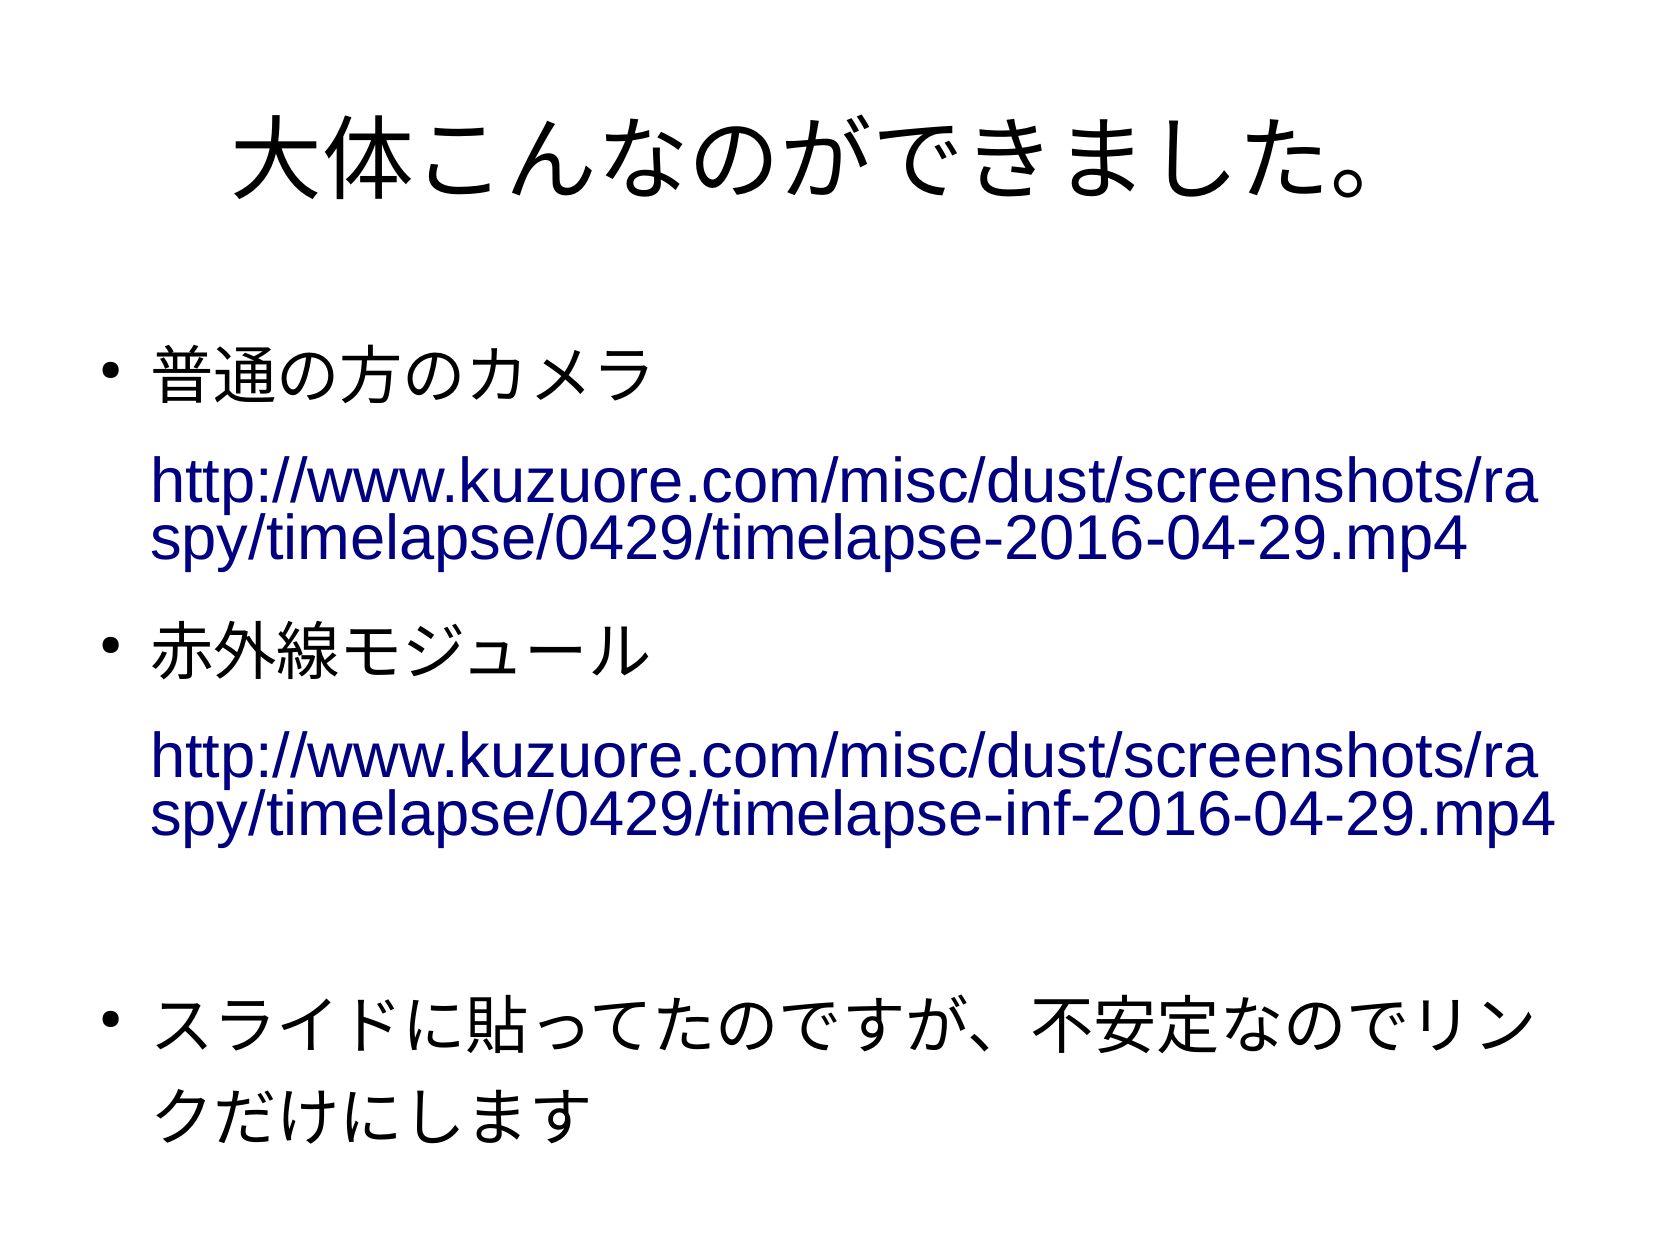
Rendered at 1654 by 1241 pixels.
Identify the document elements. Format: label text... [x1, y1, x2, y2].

list 普通の方のカメラ http://www.kuzuore.com/misc/dust/screenshots/raspy/timelapse/0429/timelapse-2016-04-29.mp4 赤外線モジュール http://www.kuzuore.com/misc/dust/screenshots/raspy/timelapse/0429/timelapse-inf-2016-04-29.mp4 スライドに貼ってたのですが、不安定なのでリンクだけにします [82, 325, 1571, 1045]
title 大体こんなのができました。 [82, 49, 1571, 257]
